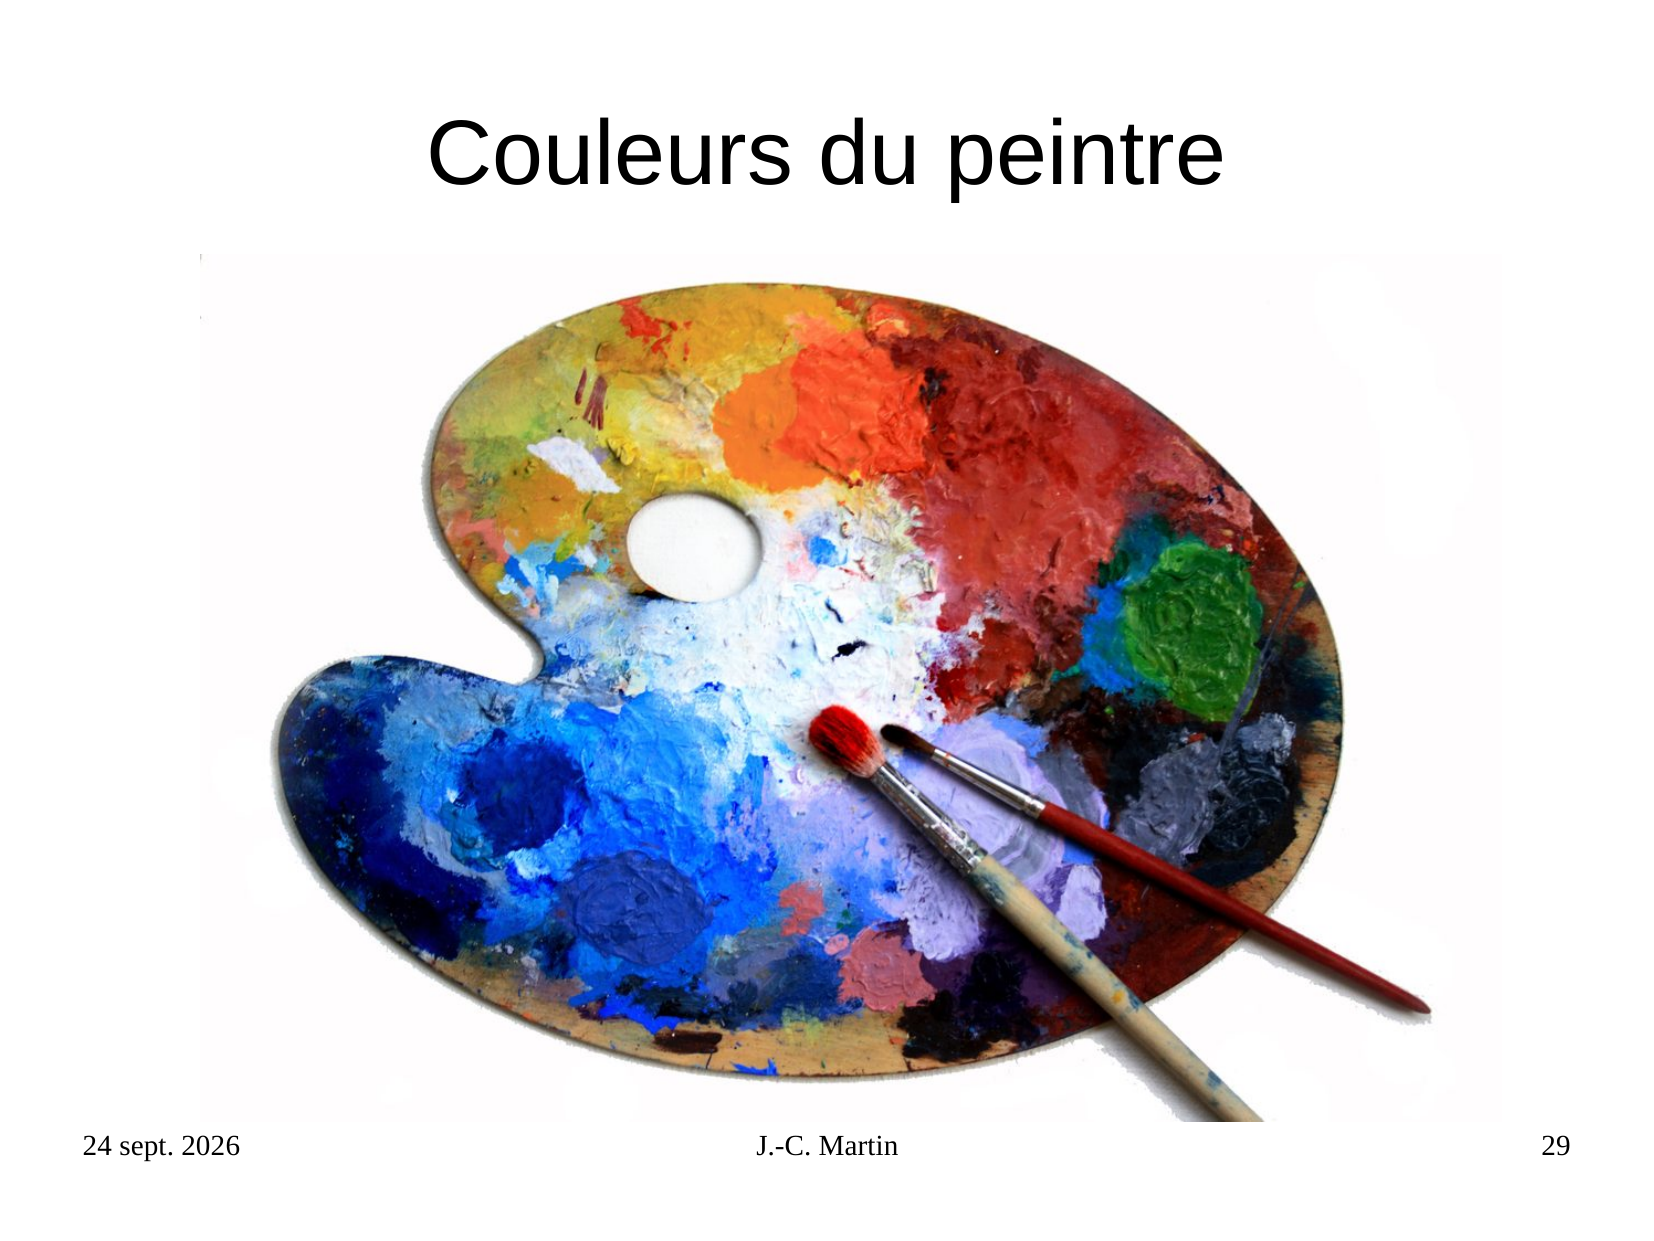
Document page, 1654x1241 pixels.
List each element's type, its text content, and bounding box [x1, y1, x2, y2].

picture [200, 254, 1502, 1123]
title Couleurs du peintre [82, 49, 1571, 257]
